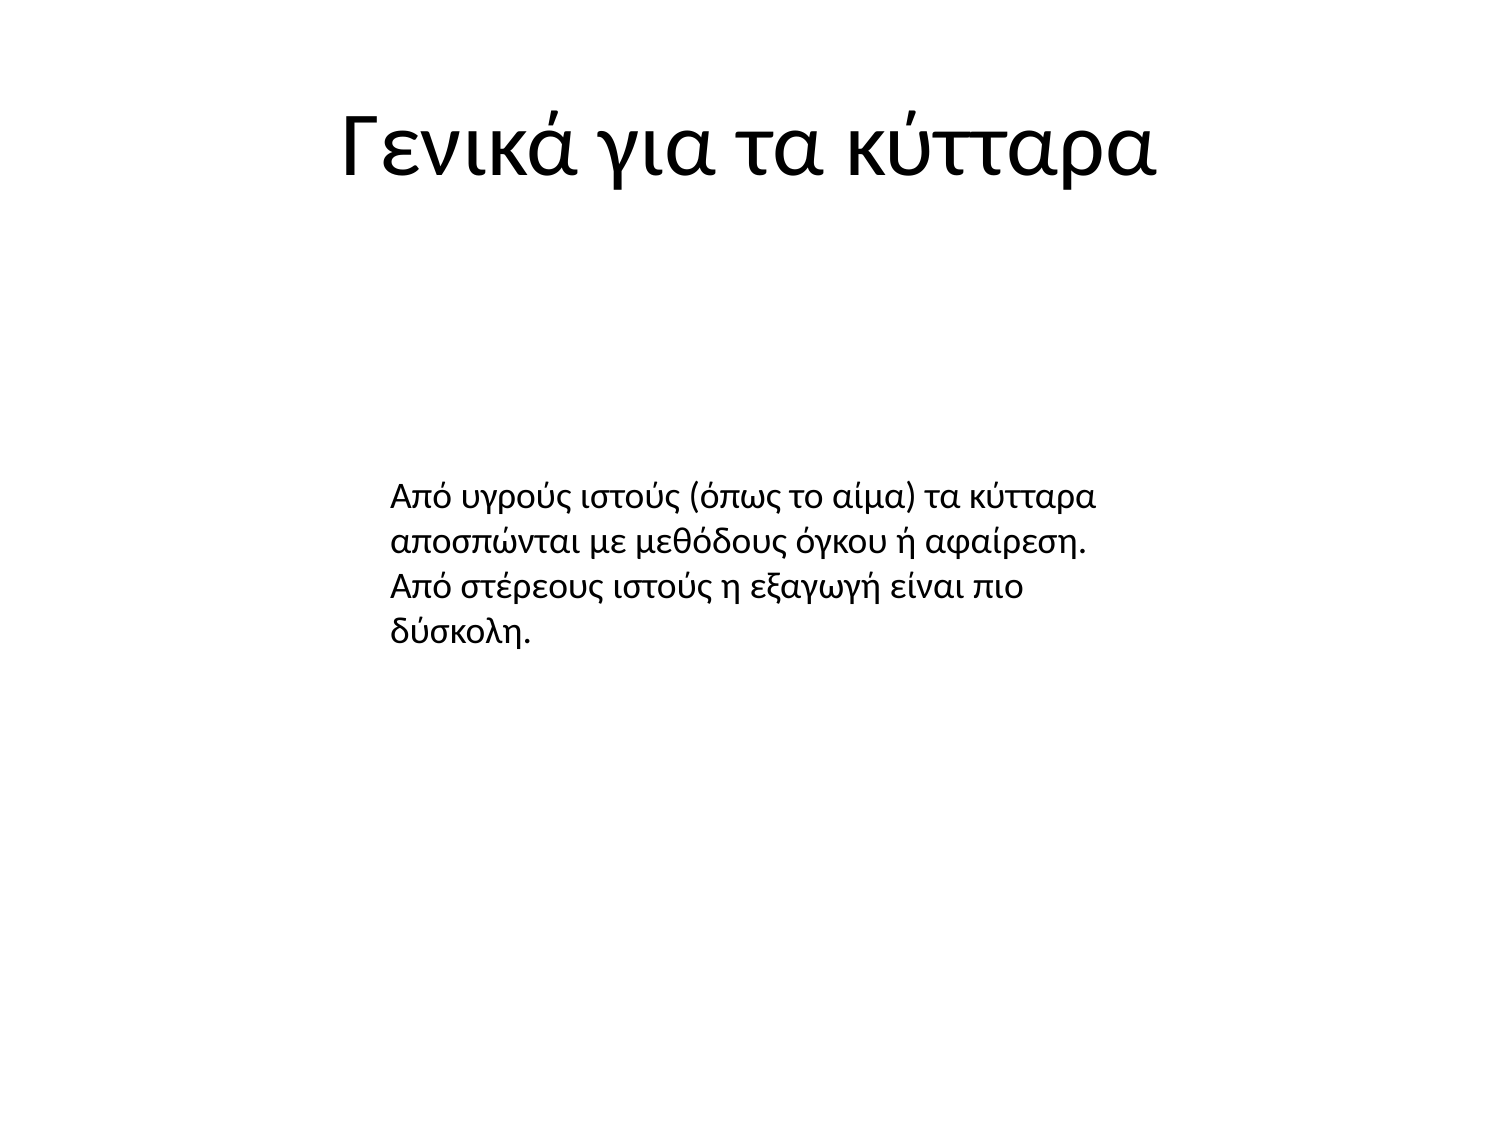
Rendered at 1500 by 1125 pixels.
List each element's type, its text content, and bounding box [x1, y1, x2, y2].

title Γενικά για τα κύτταρα [75, 45, 1426, 233]
text_box Από υγρούς ιστούς (όπως το αίμα) τα κύτταρα αποσπώνται με μεθόδους όγκου ή αφαίρεση. Από στέρεους ιστούς η εξαγωγή είναι πιο δύσκολη. [375, 464, 1125, 659]
